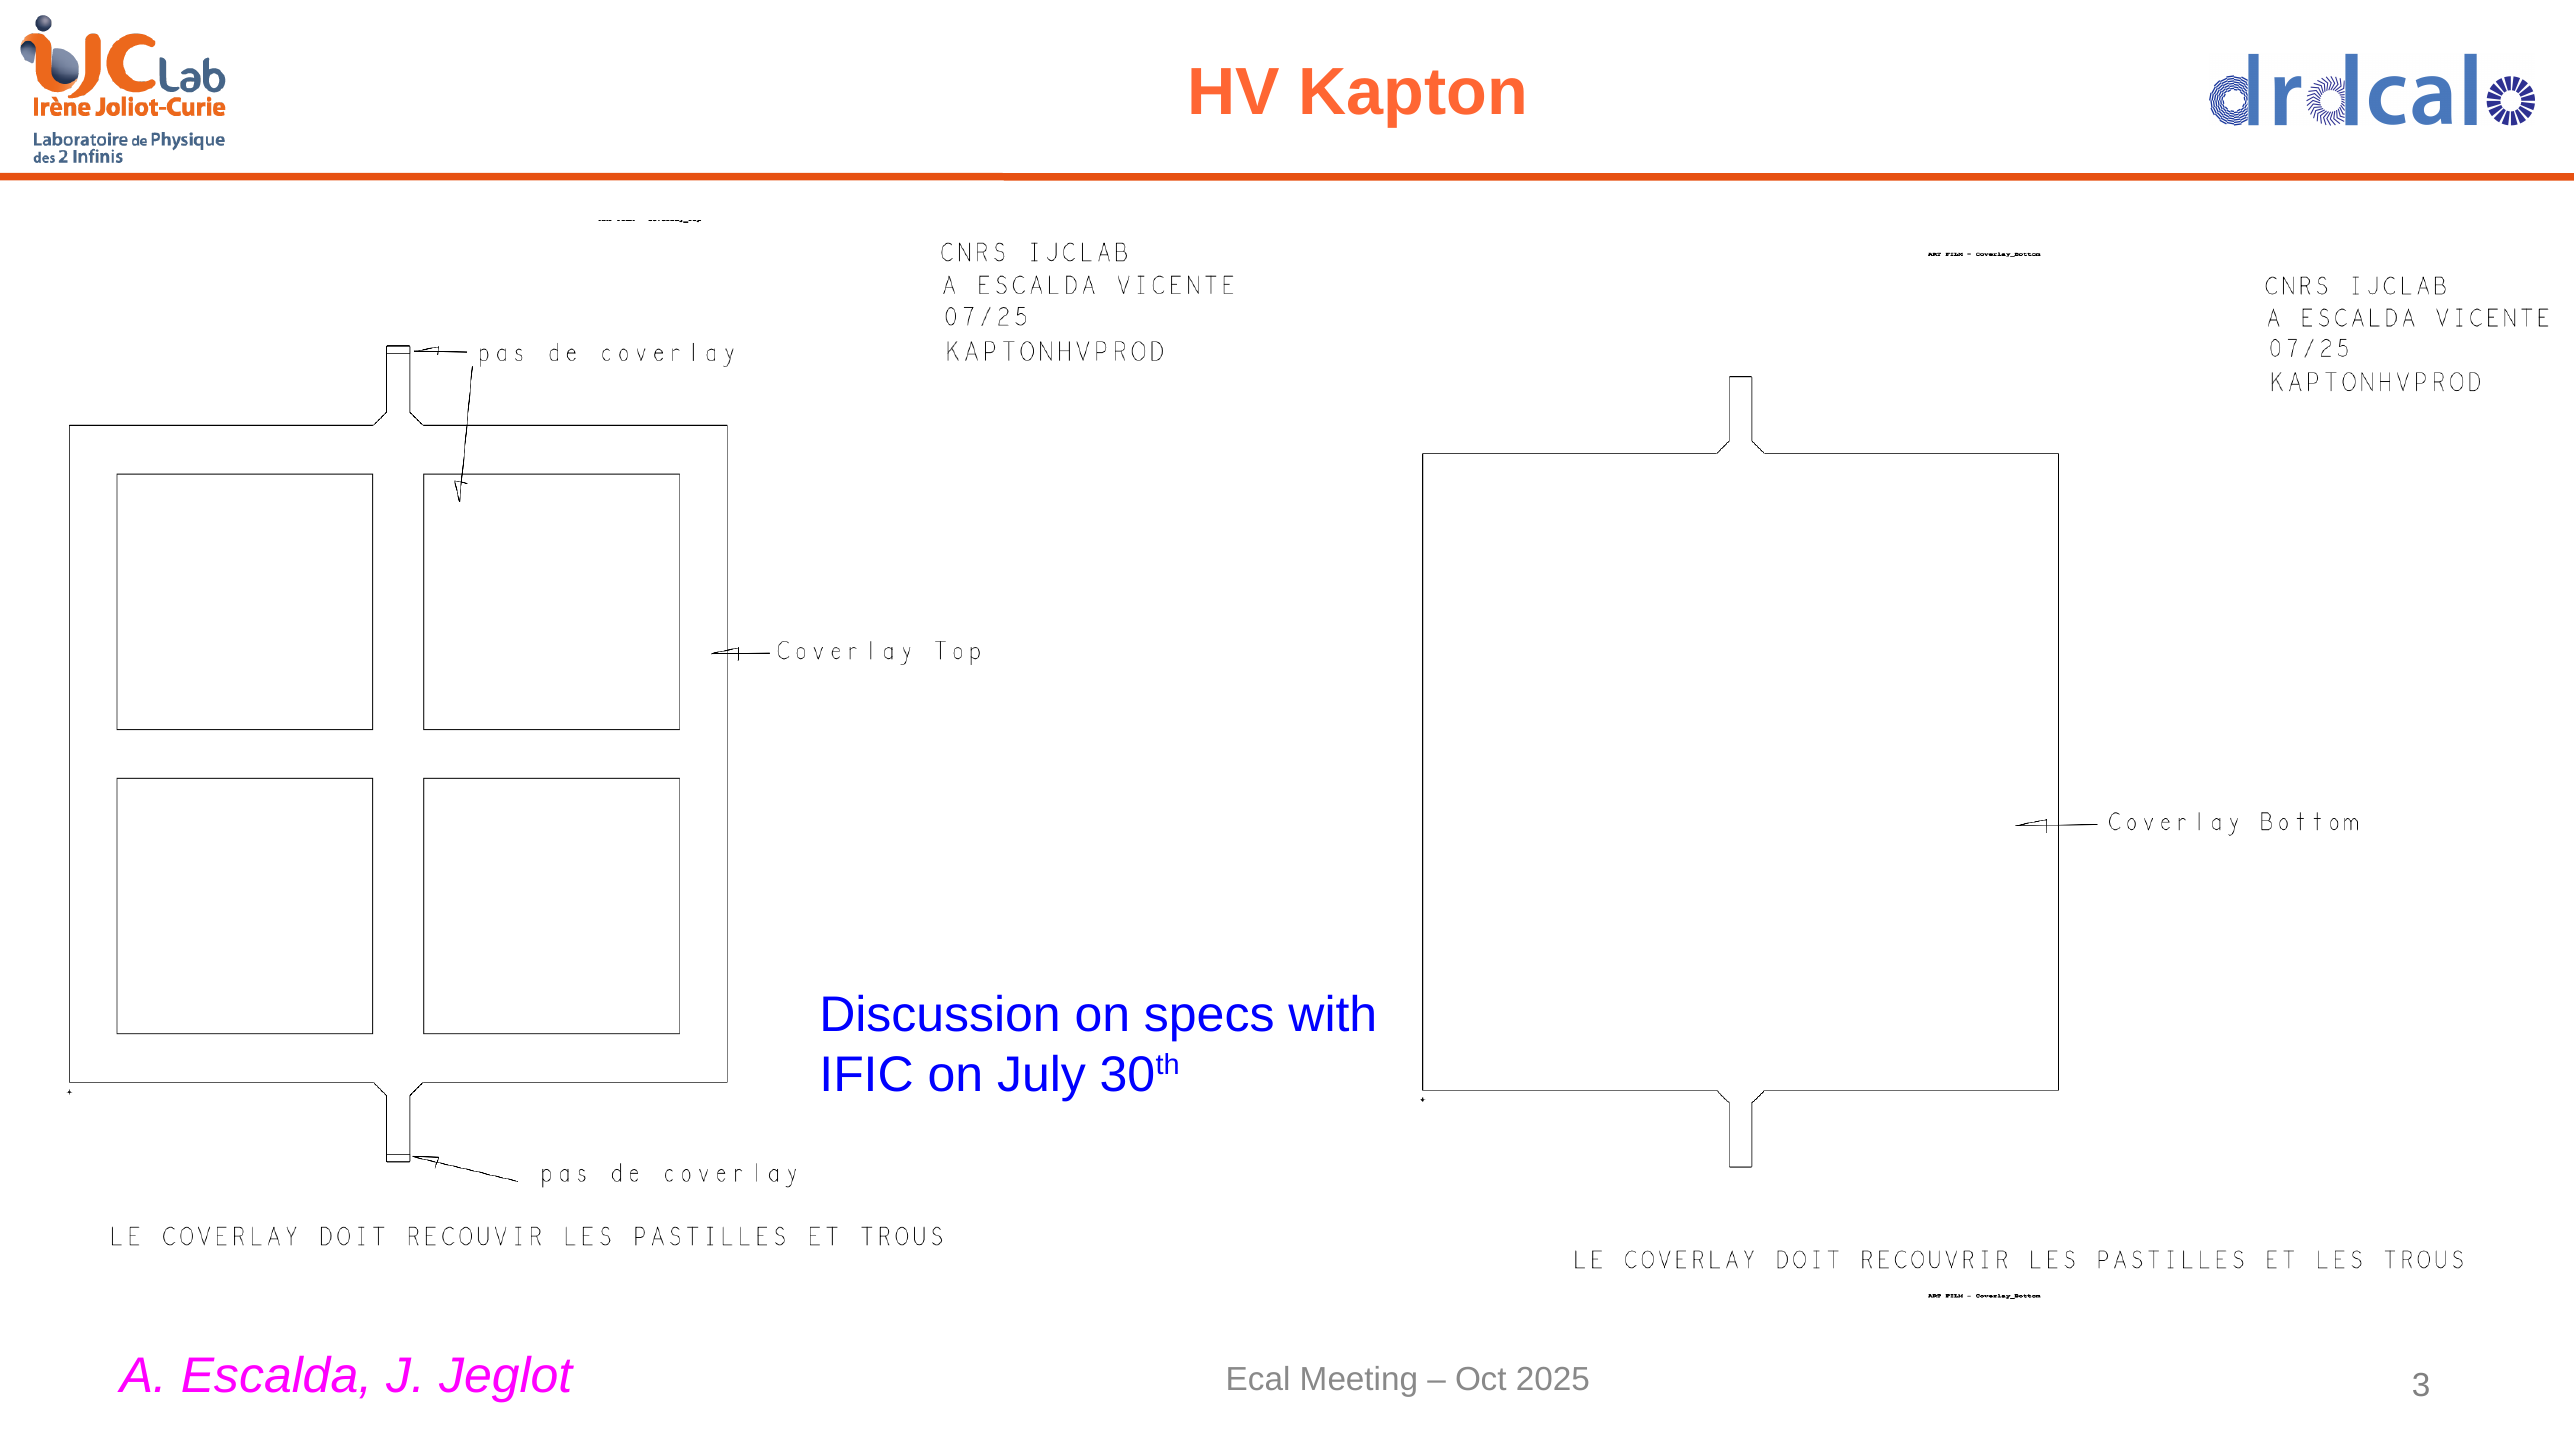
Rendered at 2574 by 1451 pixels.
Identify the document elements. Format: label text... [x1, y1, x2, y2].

text_box Discussion on specs with IFIC on July 30th [804, 974, 1393, 1110]
picture [28, 220, 1266, 1272]
text_box A. Escalda, J. Jeglot [105, 1335, 588, 1410]
picture [1384, 251, 2574, 1302]
picture [2431, 53, 2535, 126]
title HV Kapton [285, 31, 2431, 144]
picture [4, 0, 241, 178]
